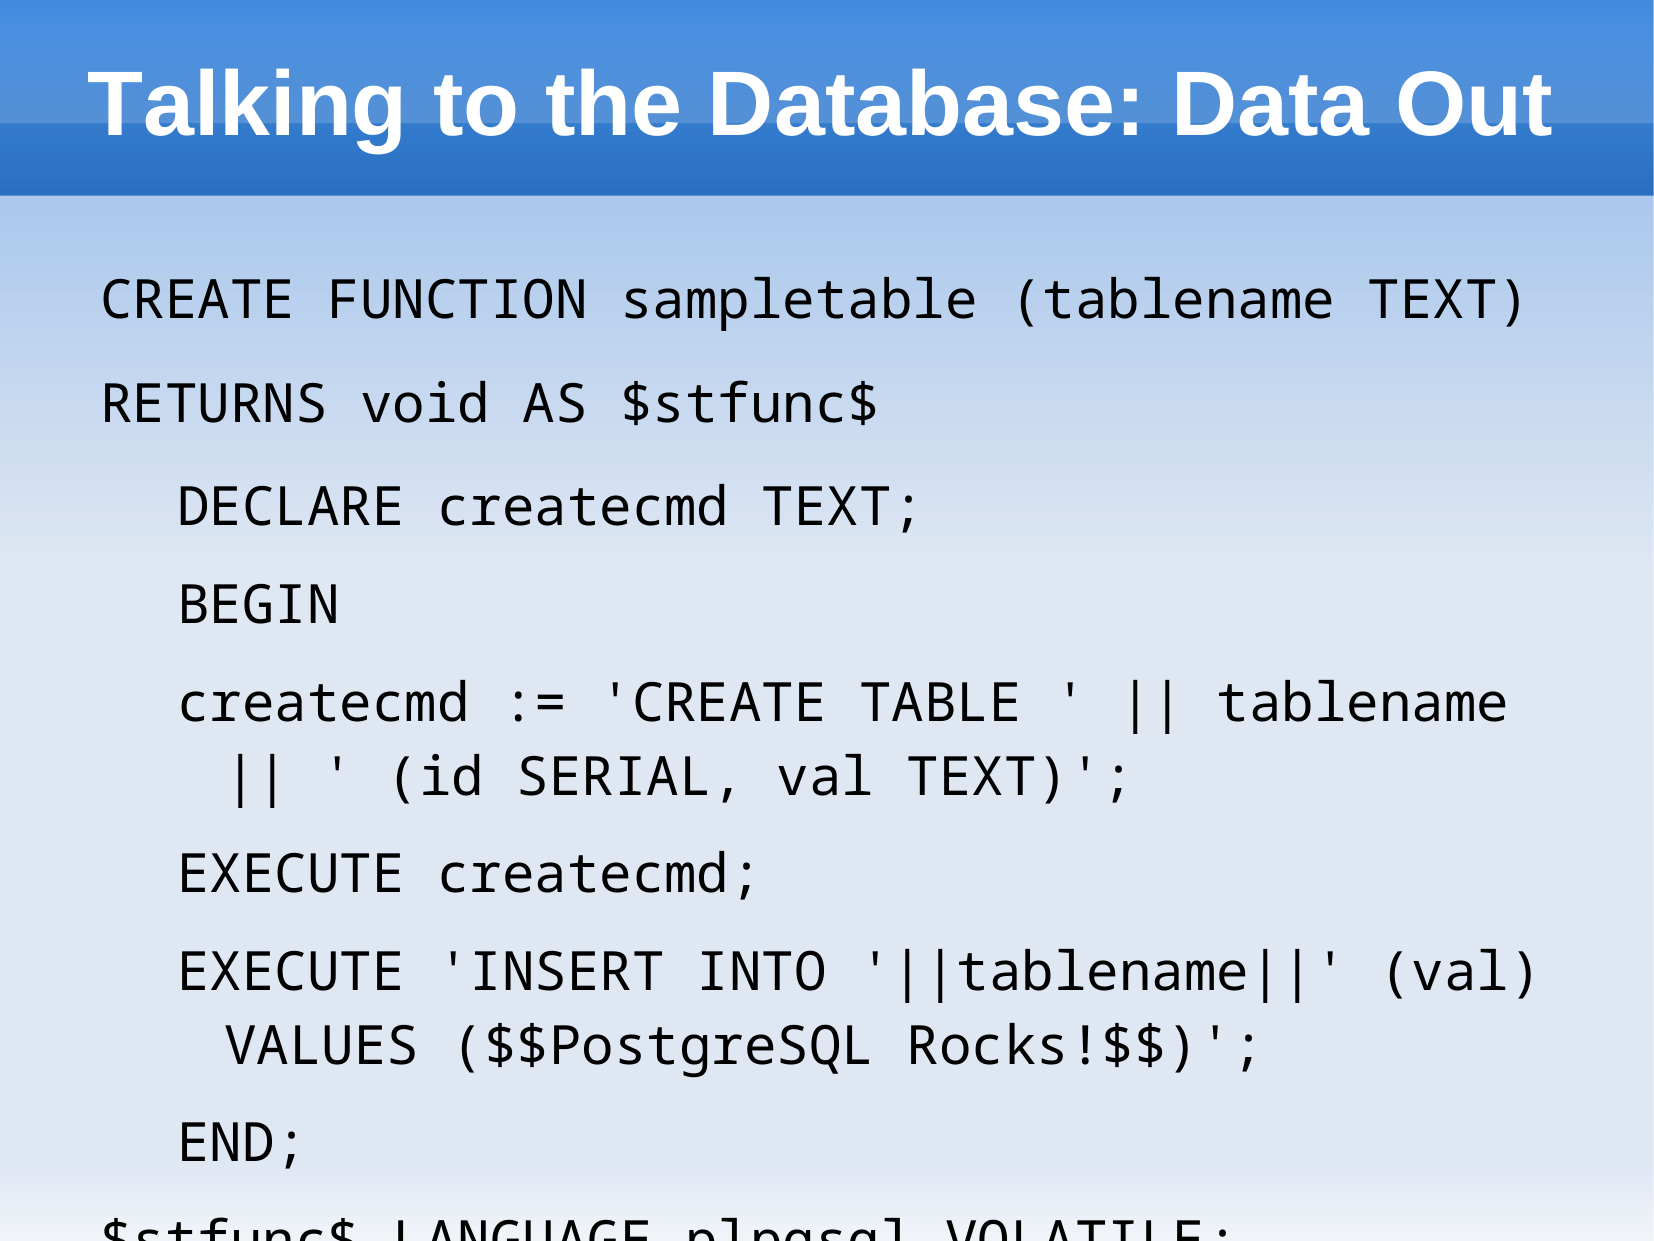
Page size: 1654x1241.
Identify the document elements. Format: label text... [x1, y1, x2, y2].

picture [694, 1233, 709, 1241]
picture [1054, 1227, 1063, 1241]
picture [465, 1226, 472, 1241]
picture [855, 1233, 870, 1241]
title Talking to the Database: Data Out [76, 7, 1565, 200]
picture [567, 1227, 576, 1241]
picture [759, 1233, 774, 1241]
picture [336, 1226, 341, 1236]
picture [0, 0, 1654, 1241]
picture [271, 1233, 286, 1241]
picture [109, 1226, 114, 1236]
list CREATE FUNCTION sampletable (tablename TEXT) RETURNS void AS $stfunc$ DECLARE createcmd TEXT; BEGIN createcmd := 'CREATE TABLE ' || tablename || ' (id SERIAL, val TEXT)'; EXECUTE createcmd; EXECUTE 'INSERT INTO '||tablename||' (val) VALUES ($$PostgreSQL Rocks!$$)'; END; $stfunc$ LANGUAGE plpgsql VOLATILE; [82, 260, 1571, 1155]
picture [437, 1227, 446, 1241]
picture [790, 1233, 805, 1241]
picture [984, 1224, 1002, 1241]
